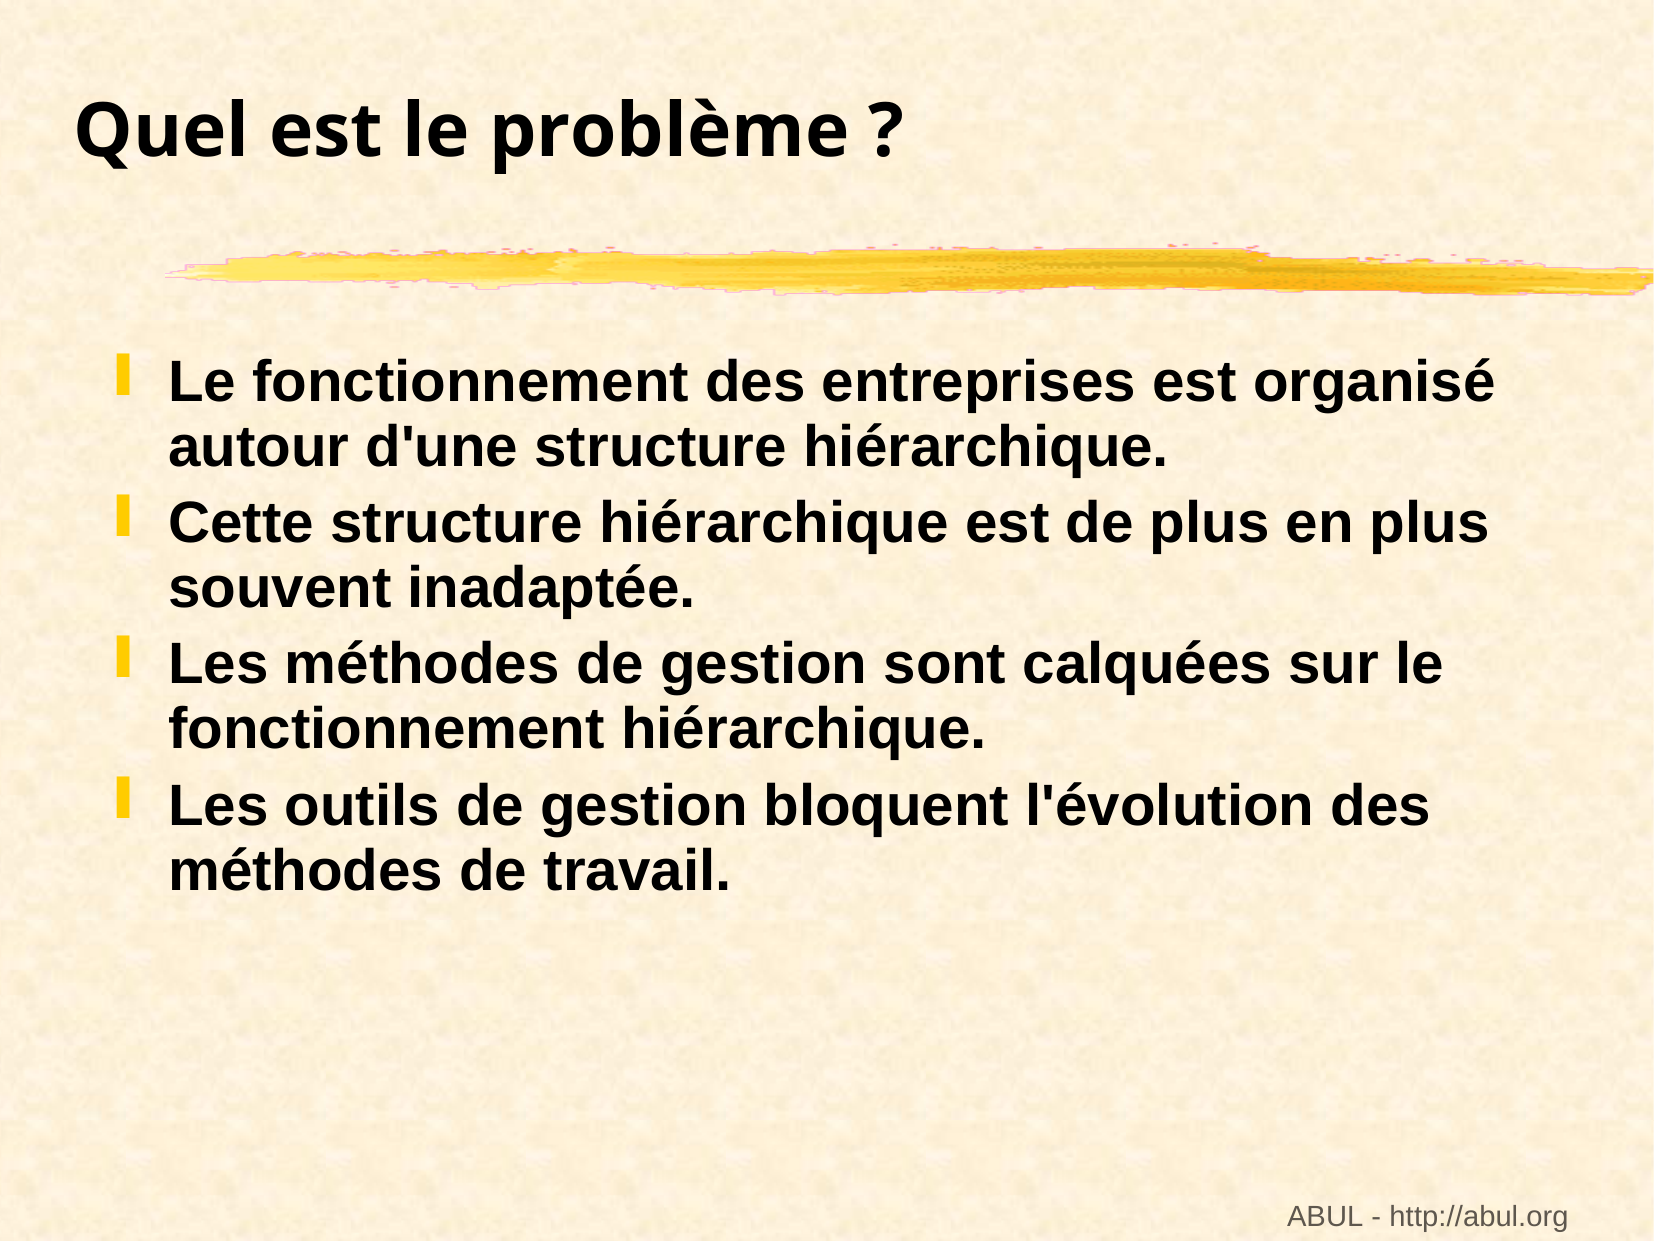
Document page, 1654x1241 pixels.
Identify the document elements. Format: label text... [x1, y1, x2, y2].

list Le fonctionnement des entreprises est organisé autour d'une structure hiérarchique. Cette structure hiérarchique est de plus en plus souvent inadaptée. Les méthodes de gestion sont calquées sur le fonctionnement hiérarchique. Les outils de gestion bloquent l'évolution des méthodes de travail. [82, 340, 1562, 1111]
title Quel est le problème ? [73, 2, 1479, 254]
picture [0, 0, 1654, 1241]
